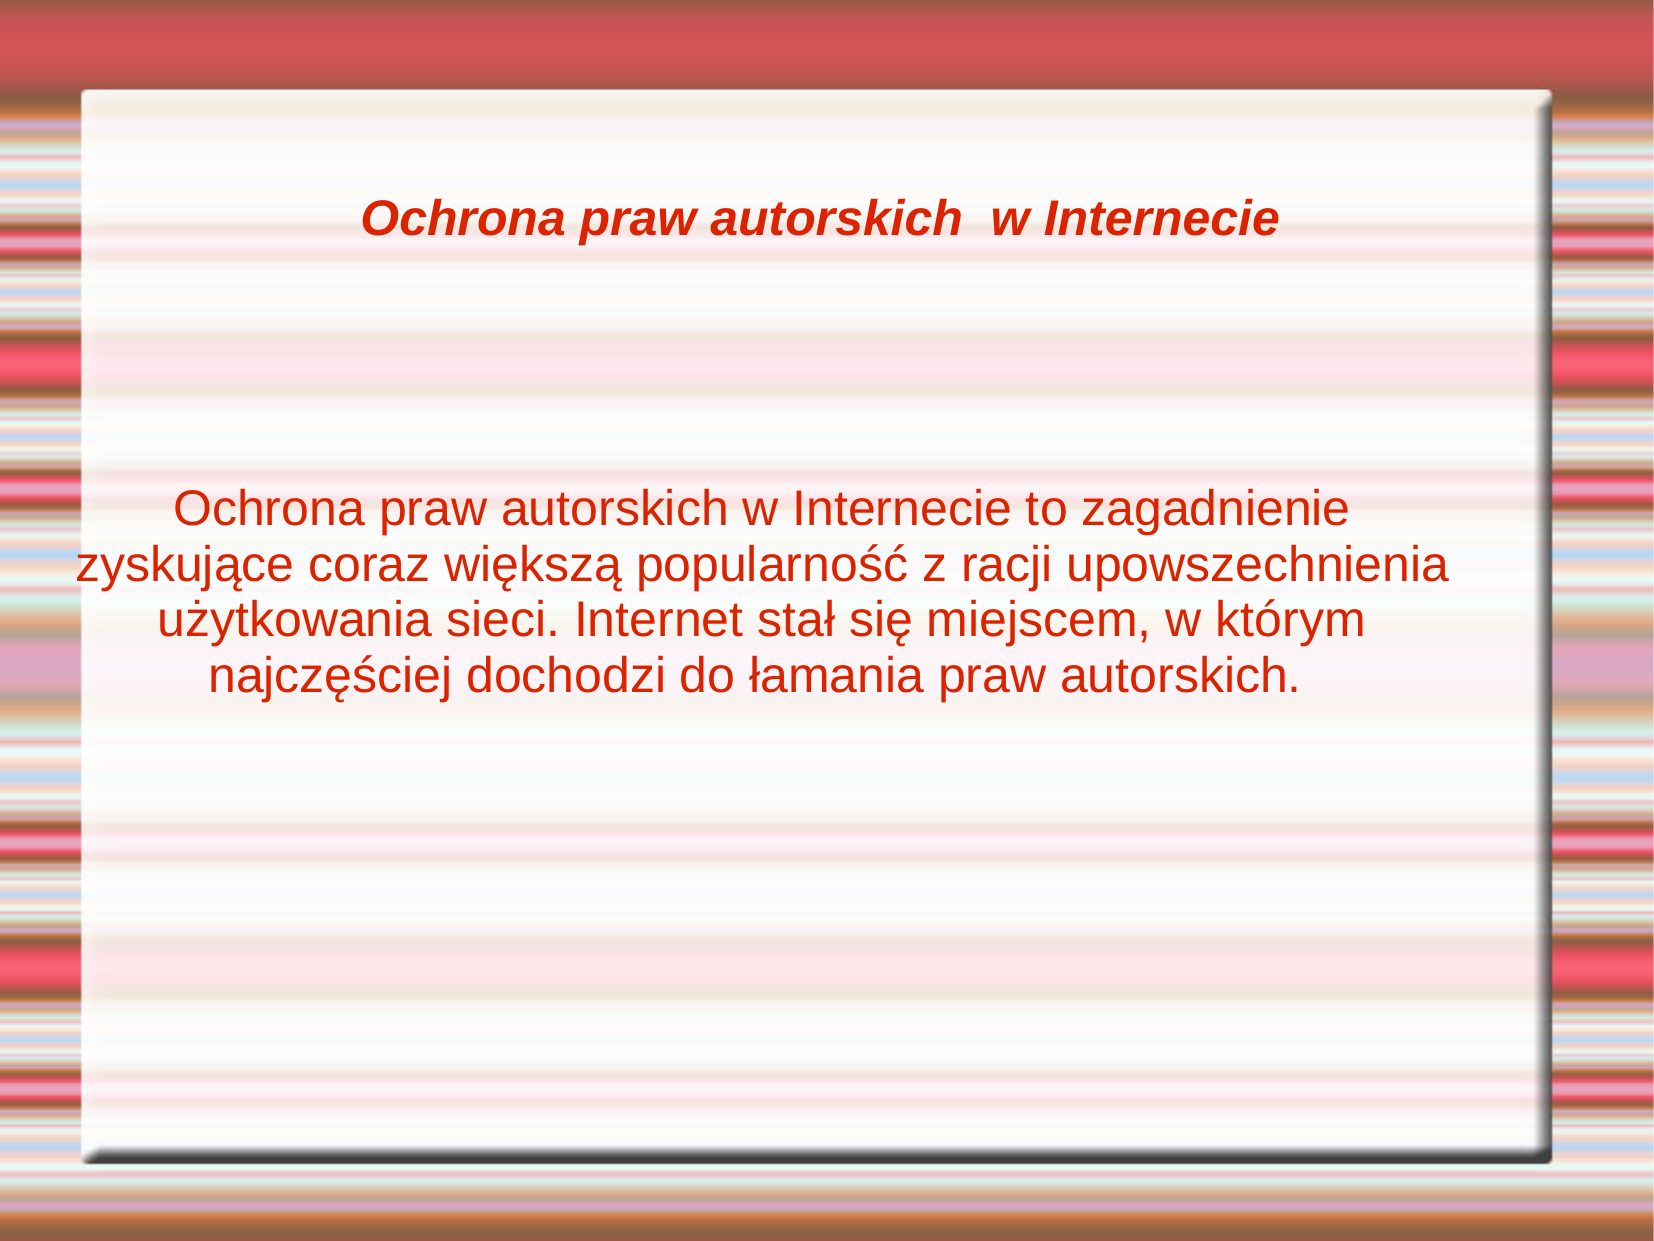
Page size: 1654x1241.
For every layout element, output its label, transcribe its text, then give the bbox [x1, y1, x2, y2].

subtitle Ochrona praw autorskich w Internecie to zagadnienie zyskujące coraz większą popularność z racji upowszechnienia użytkowania sieci. Internet stał się miejscem, w którym najczęściej dochodzi do łamania praw autorskich. [71, 200, 1453, 983]
picture [0, 0, 1654, 1241]
title Ochrona praw autorskich w Internecie [121, 114, 1534, 322]
